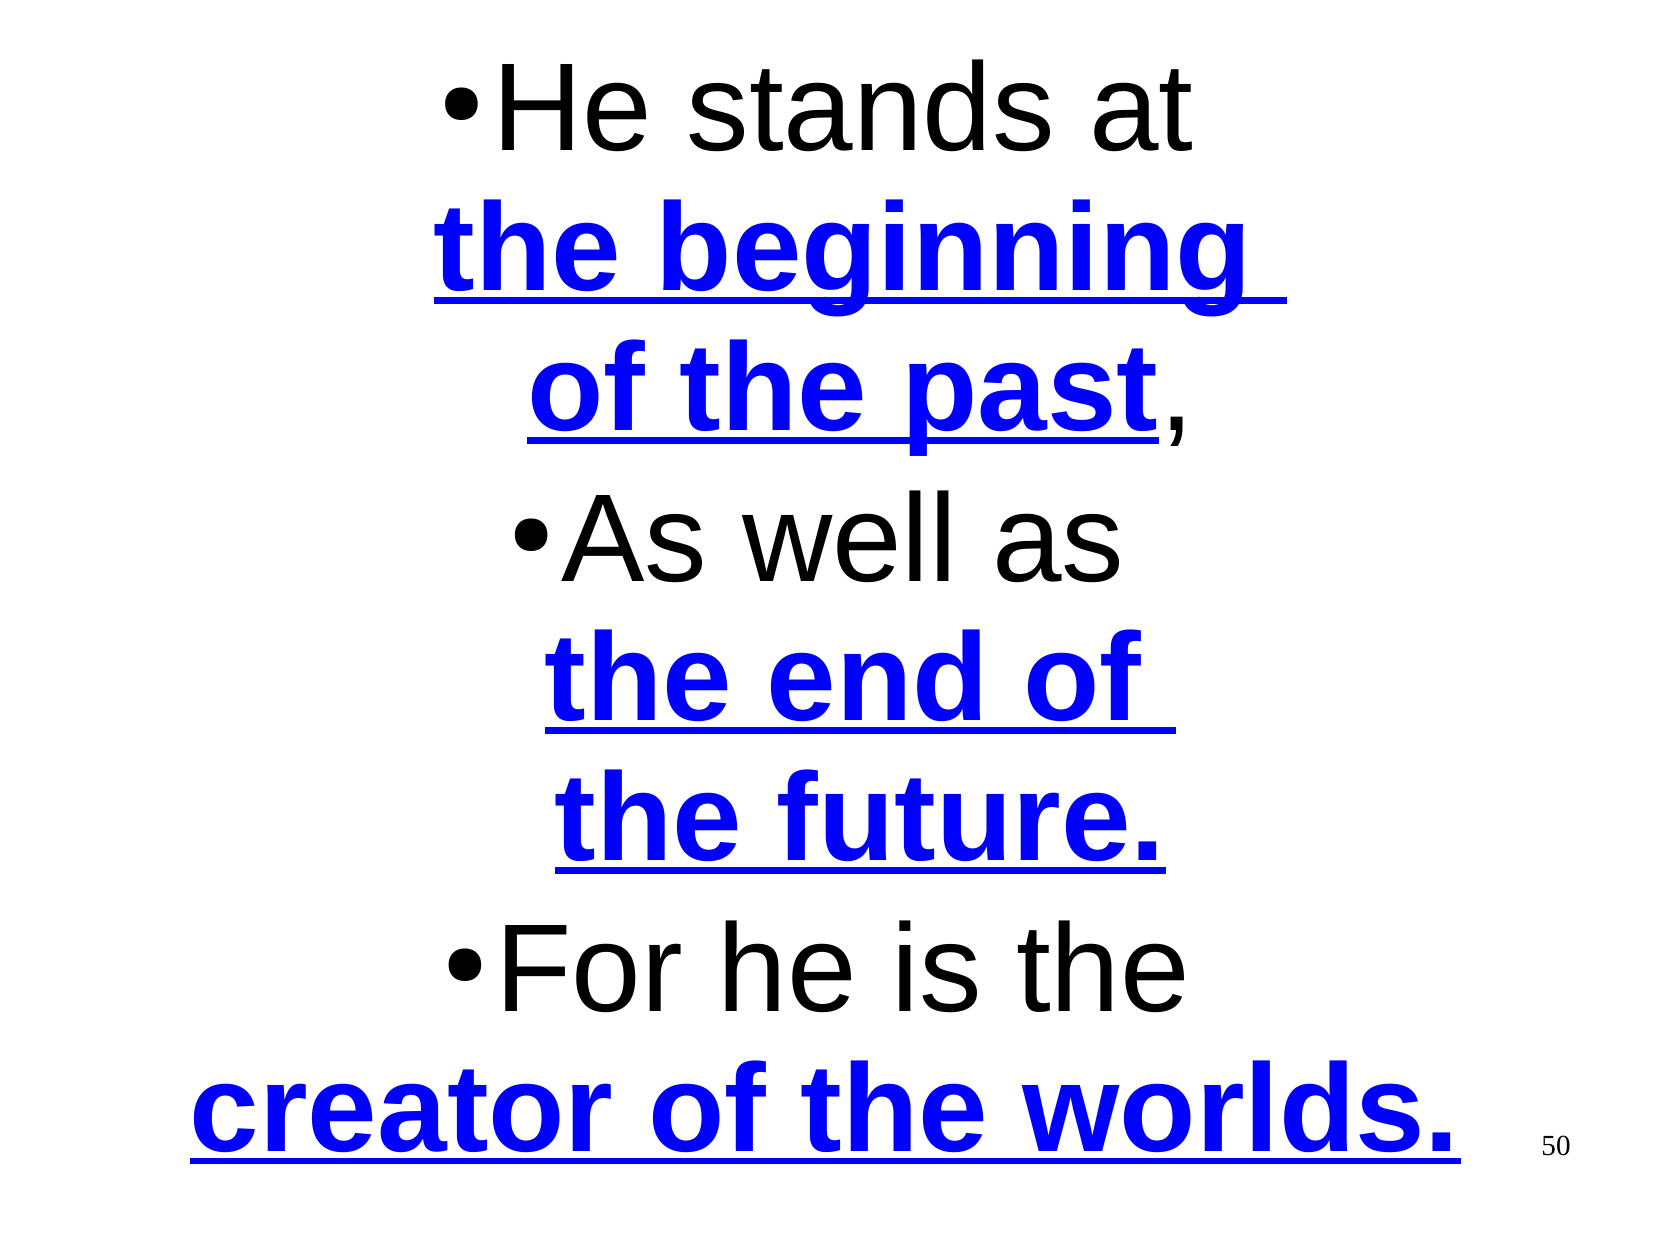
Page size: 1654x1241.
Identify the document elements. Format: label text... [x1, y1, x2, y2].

list He stands at the beginning of the past, As well as the end of the future. For he is the creator of the worlds. [37, 37, 1613, 1238]
